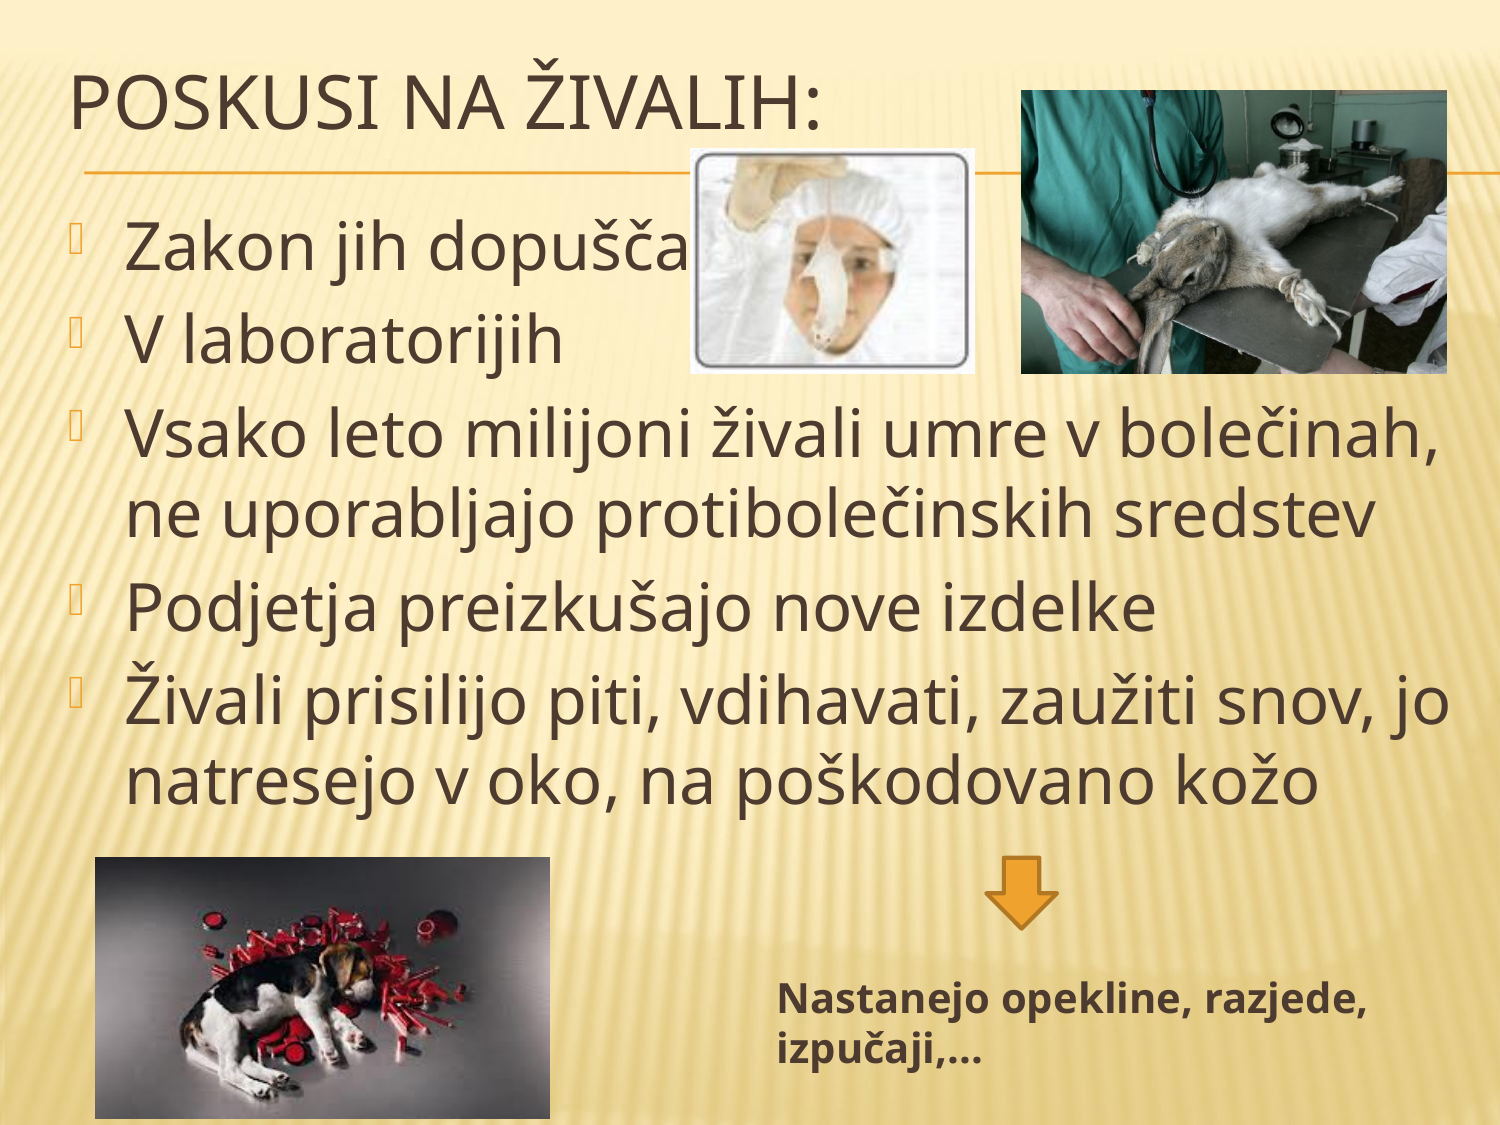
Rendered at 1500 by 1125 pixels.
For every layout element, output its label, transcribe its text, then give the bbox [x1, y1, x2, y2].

text_box Nastanejo opekline, razjede, izpučaji,... [761, 964, 1483, 1079]
title Poskusi na živalih: [53, 30, 1479, 169]
list Zakon jih dopušča V laboratorijih Vsako leto milijoni živali umre v bolečinah, ne uporabljajo protibolečinskih sredstev Podjetja preizkušajo nove izdelke Živali prisilijo piti, vdihavati, zaužiti snov, jo natresejo v oko, na poškodovano kožo [53, 196, 1479, 939]
picture [0, 0, 1500, 1125]
text_box [986, 857, 1058, 929]
